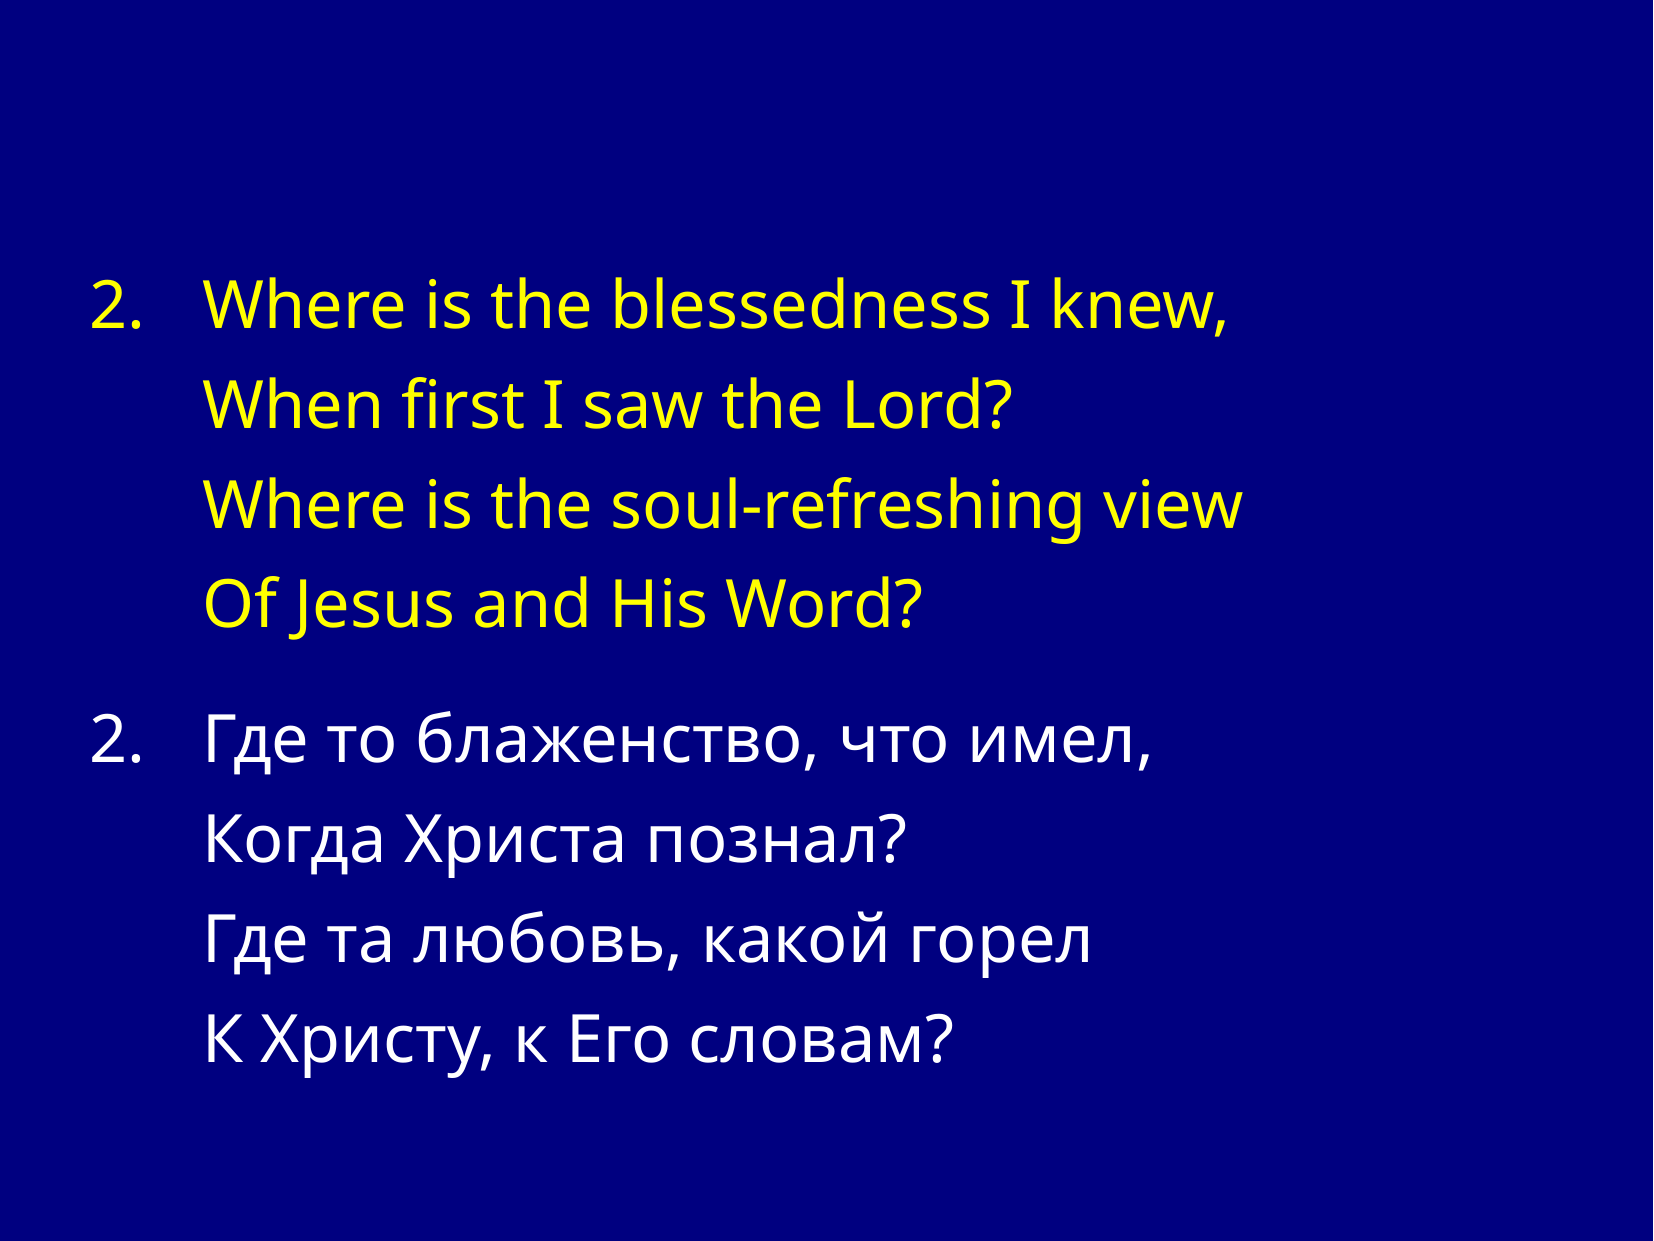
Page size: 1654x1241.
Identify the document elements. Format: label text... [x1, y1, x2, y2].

text_box 2. Where is the blessedness I knew, When first I saw the Lord? Where is the soul-refreshing view Of Jesus and His Word? [75, 150, 1576, 638]
text_box 2. Где то блаженство, что имел, Когда Христа познал? Где та любовь, какой горел К Христу, к Его словам? [75, 675, 1576, 1163]
